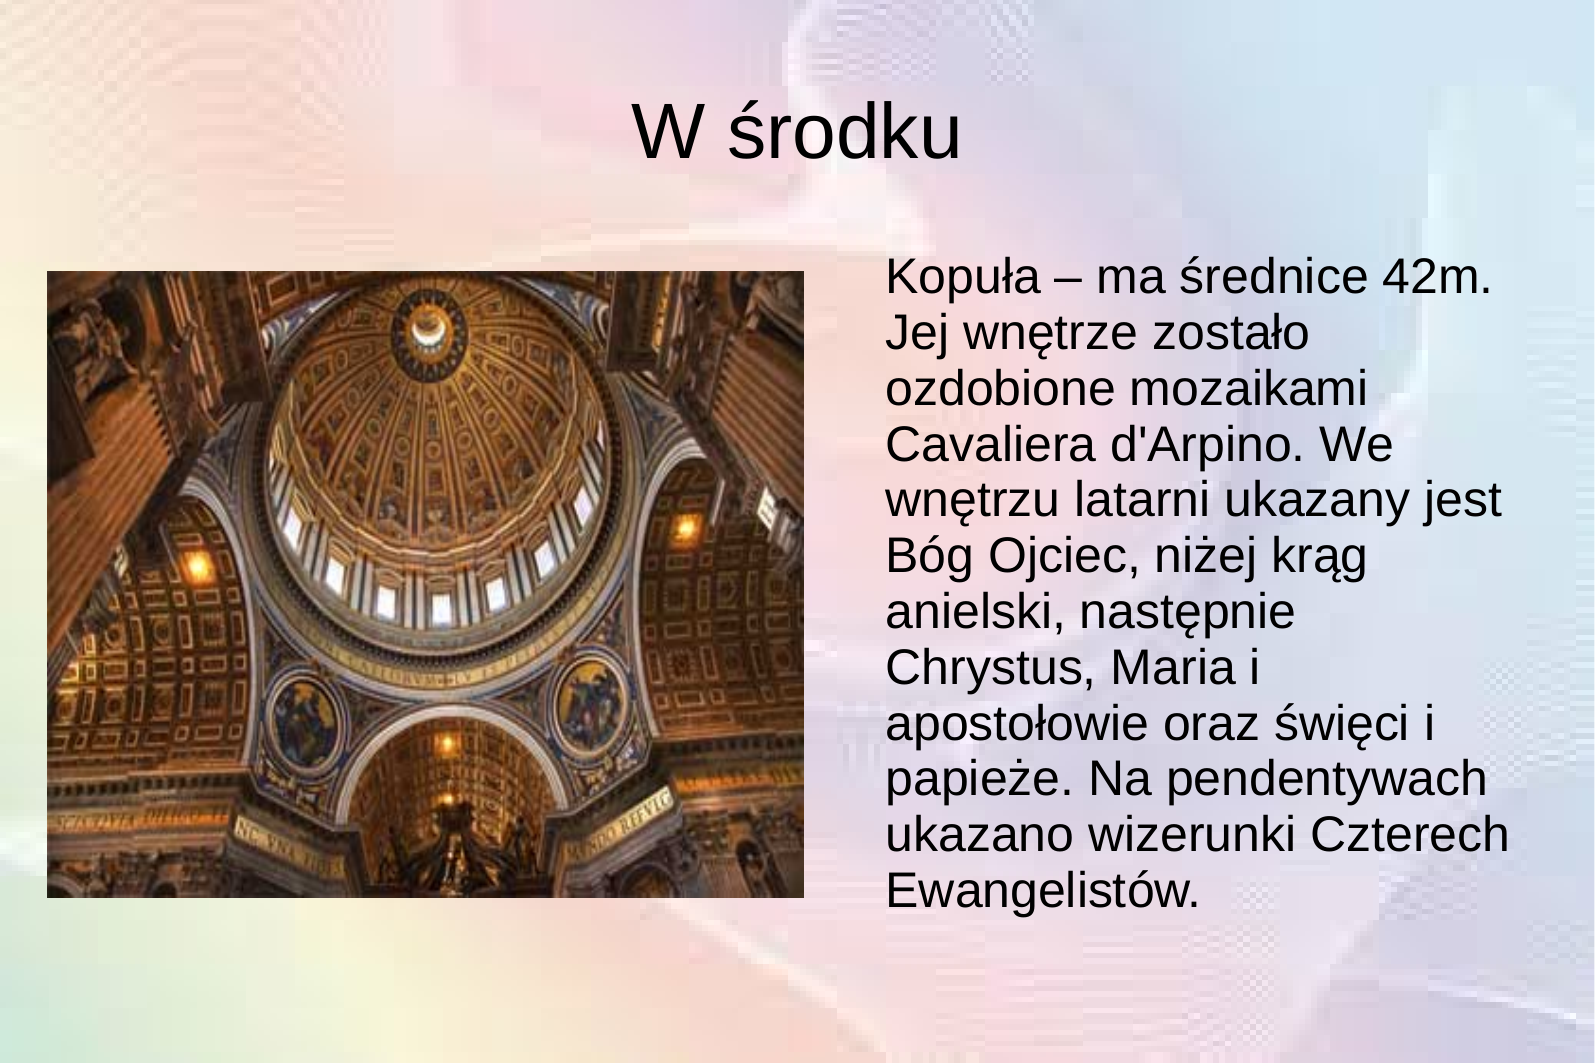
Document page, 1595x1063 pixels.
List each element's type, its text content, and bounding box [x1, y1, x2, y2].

picture [0, 0, 1595, 1063]
title W środku [79, 42, 1515, 220]
list Kopuła – ma średnice 42m. Jej wnętrze zostało ozdobione mozaikami Cavaliera d'Arpino. We wnętrzu latarni ukazany jest Bóg Ojciec, niżej krąg anielski, następnie Chrystus, Maria i apostołowie oraz święci i papieże. Na pendentywach ukazano wizerunki Czterech Ewangelistów. [814, 248, 1516, 951]
